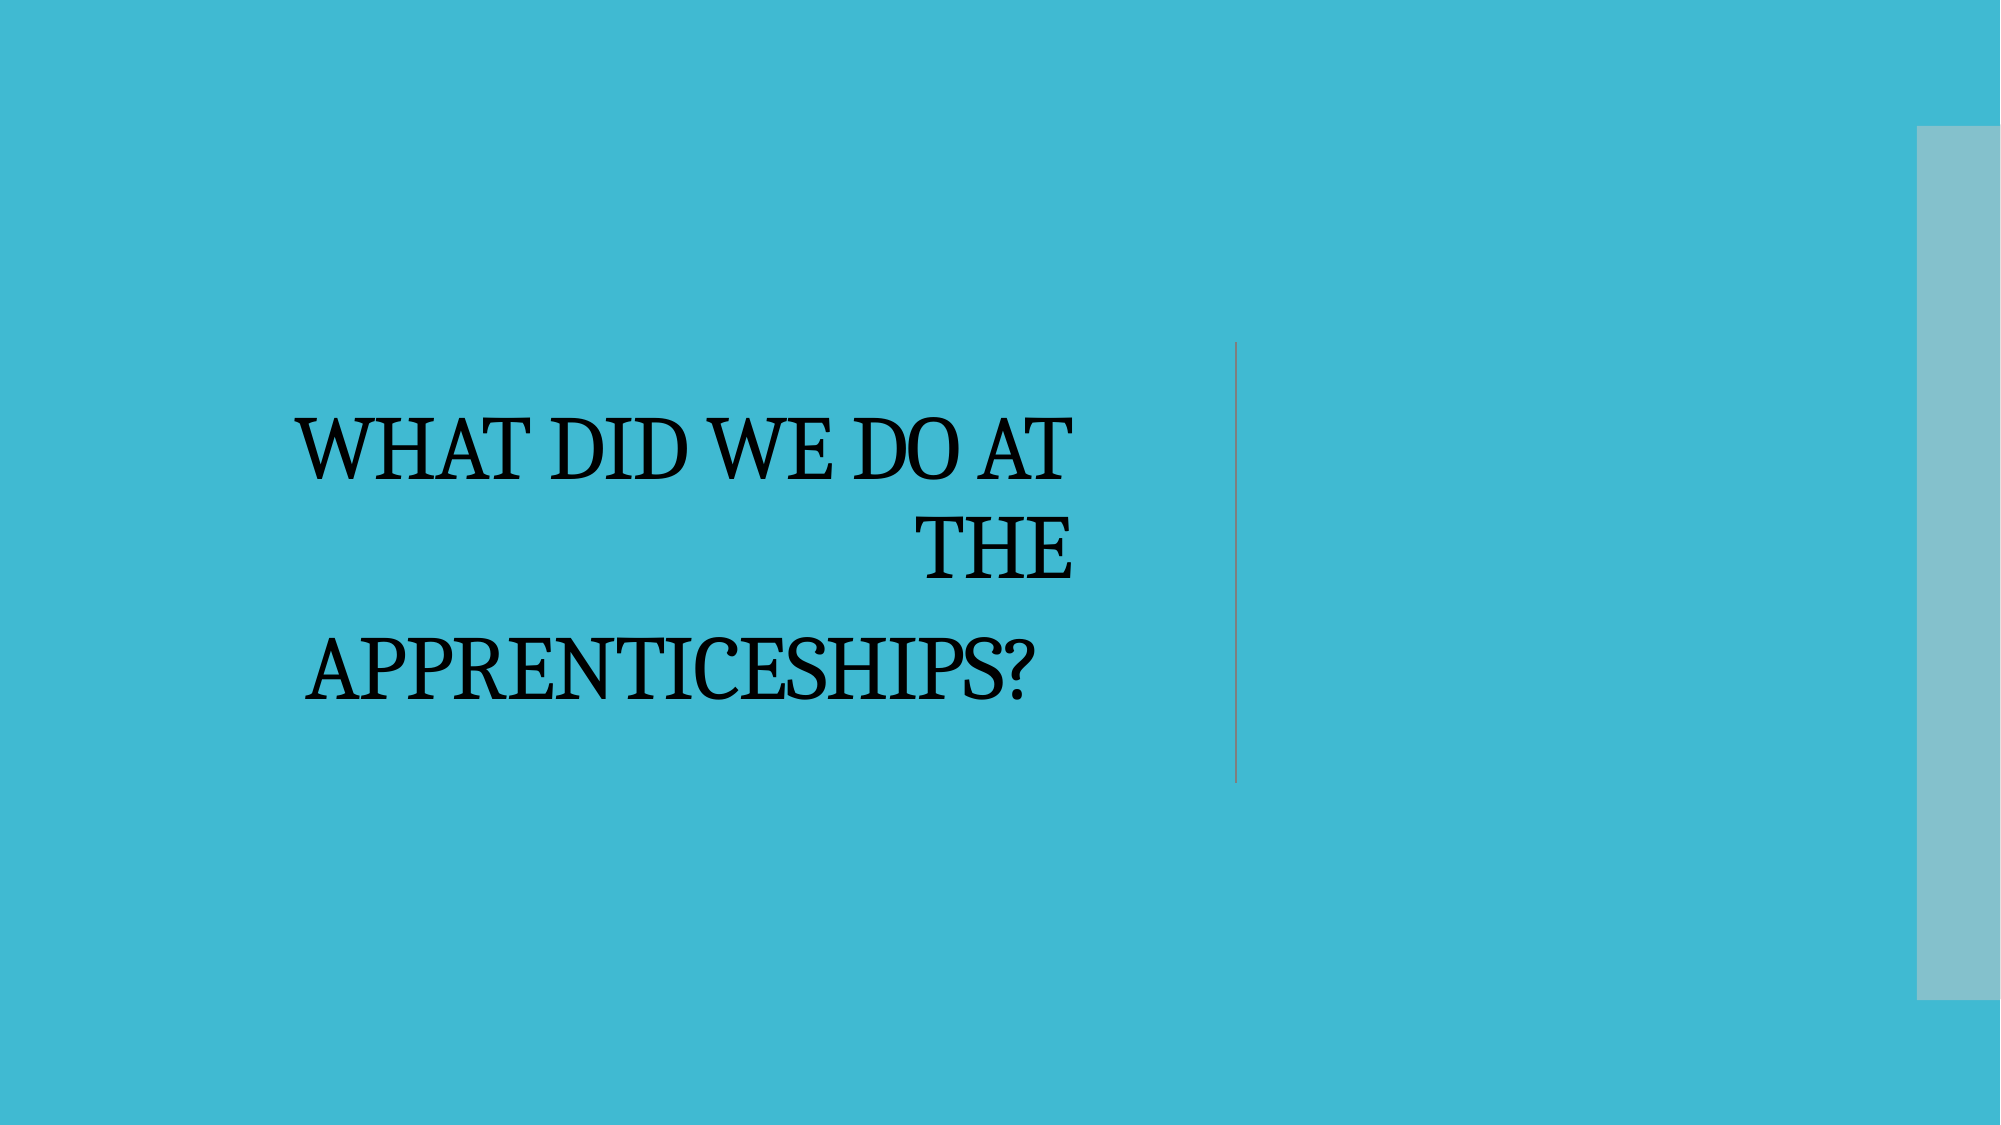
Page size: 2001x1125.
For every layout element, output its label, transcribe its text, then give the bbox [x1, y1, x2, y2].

text_box [0, 0, 2000, 1125]
title WHAT DID WE DO AT THE APPRENTICESHIPS? [279, 177, 1184, 948]
